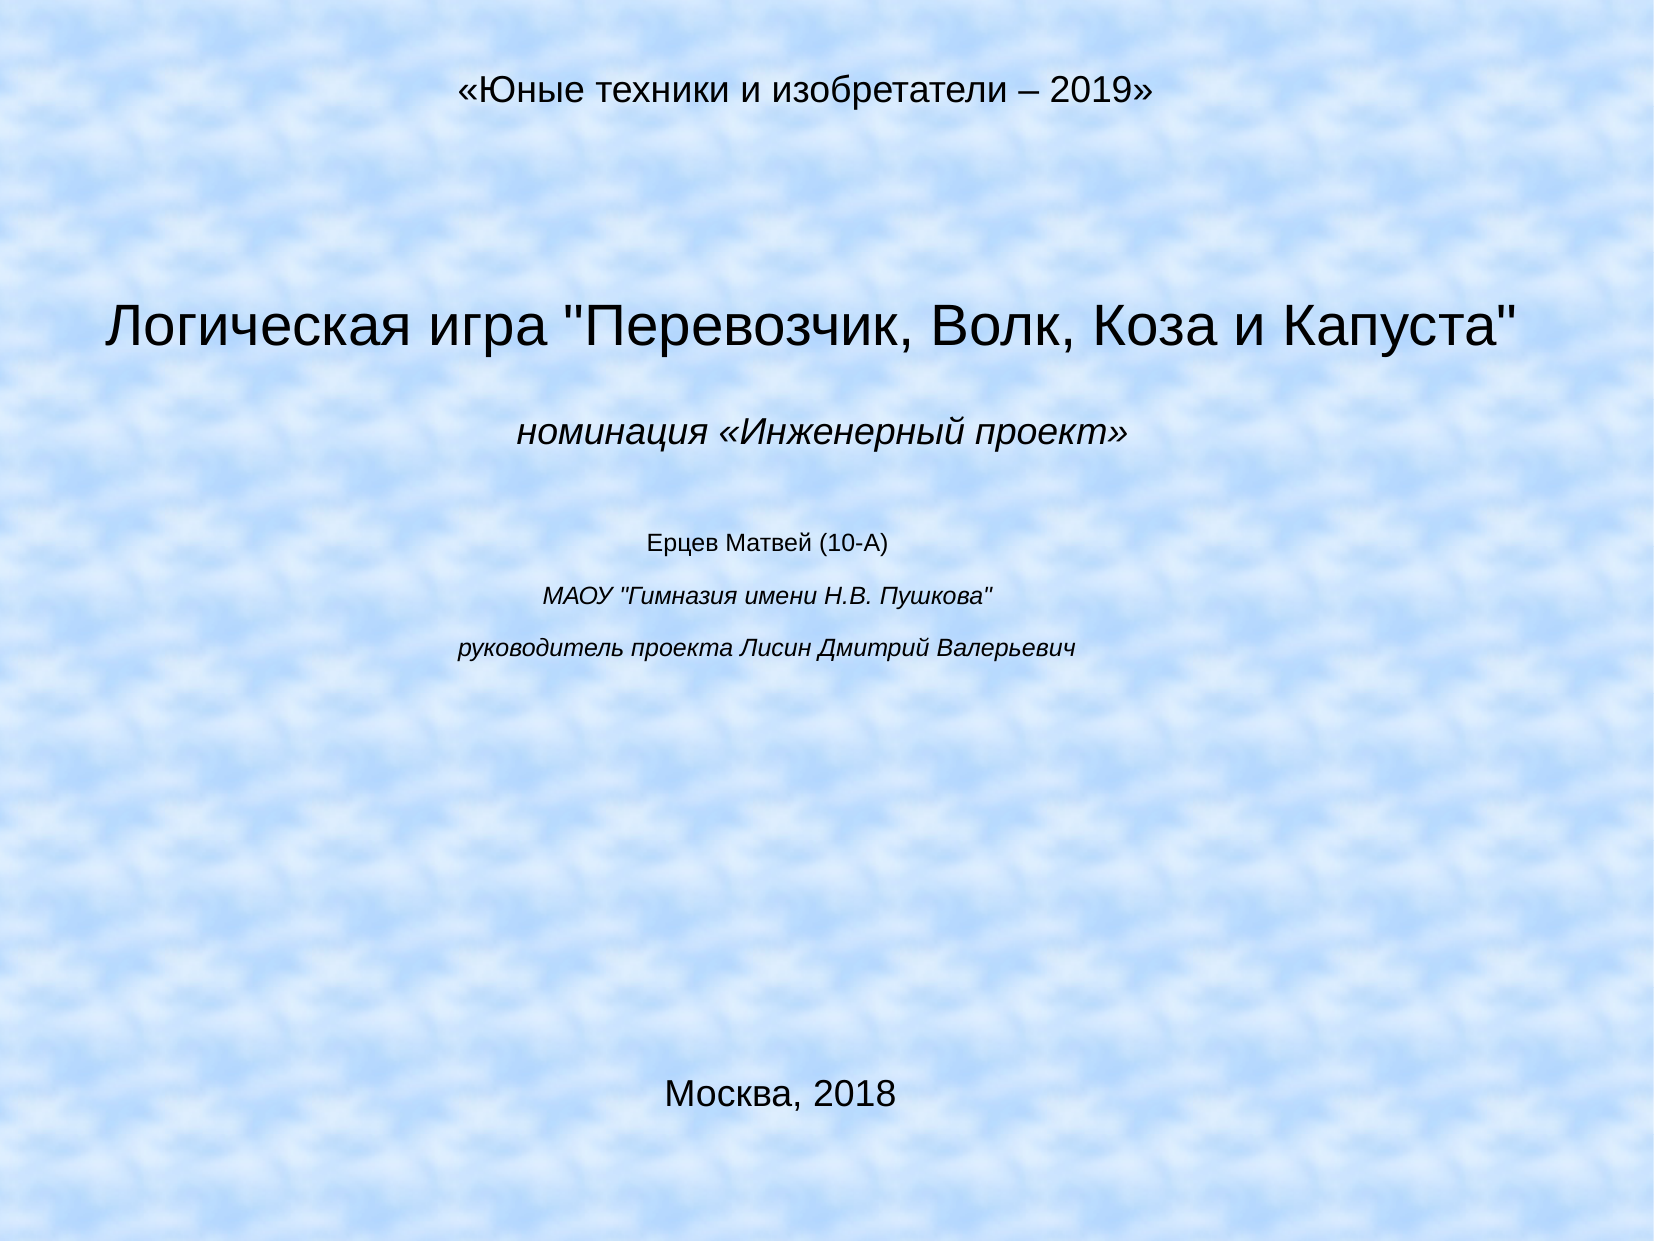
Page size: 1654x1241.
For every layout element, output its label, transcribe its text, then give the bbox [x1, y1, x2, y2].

text_box [413, 525, 1300, 680]
text_box номинация «Инженерный проект» [501, 403, 1182, 473]
picture [0, 0, 1654, 1241]
text_box Ерцев Матвей (10-А) МАОУ "Гимназия имени Н.В. Пушкова" руководитель проекта Лисин Дмитрий Валерьевич [383, 521, 1152, 670]
text_box Москва, 2018 [649, 1065, 933, 1123]
text_box «Юные техники и изобретатели – 2019» [442, 61, 1169, 119]
text_box Логическая игра "Перевозчик, Волк, Коза и Капуста" [59, 285, 1565, 414]
